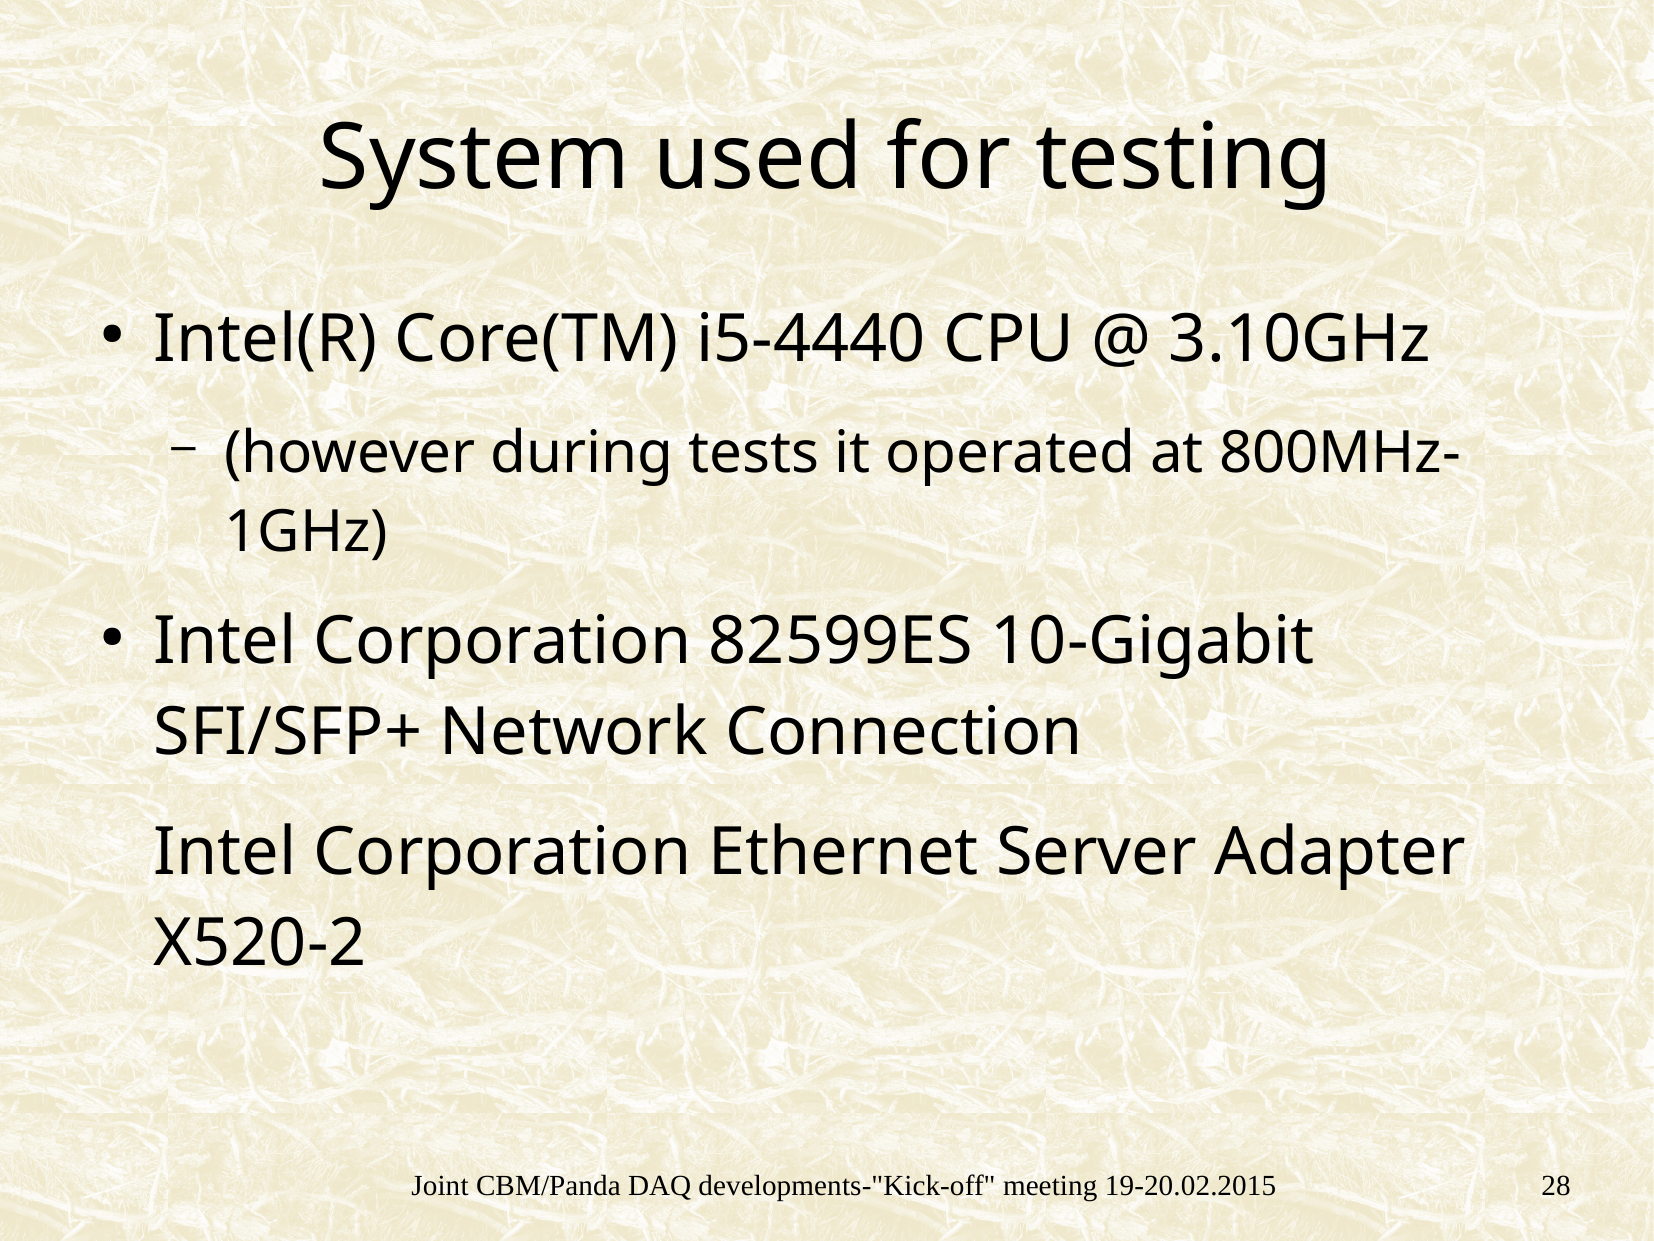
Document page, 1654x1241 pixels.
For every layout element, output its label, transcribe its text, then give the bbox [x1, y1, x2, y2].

title System used for testing [82, 49, 1571, 257]
picture [0, 0, 1654, 1241]
list Intel(R) Core(TM) i5-4440 CPU @ 3.10GHz (however during tests it operated at 800MHz-1GHz) Intel Corporation 82599ES 10-Gigabit SFI/SFP+ Network Connection Intel Corporation Ethernet Server Adapter X520-2 [82, 290, 1538, 1010]
